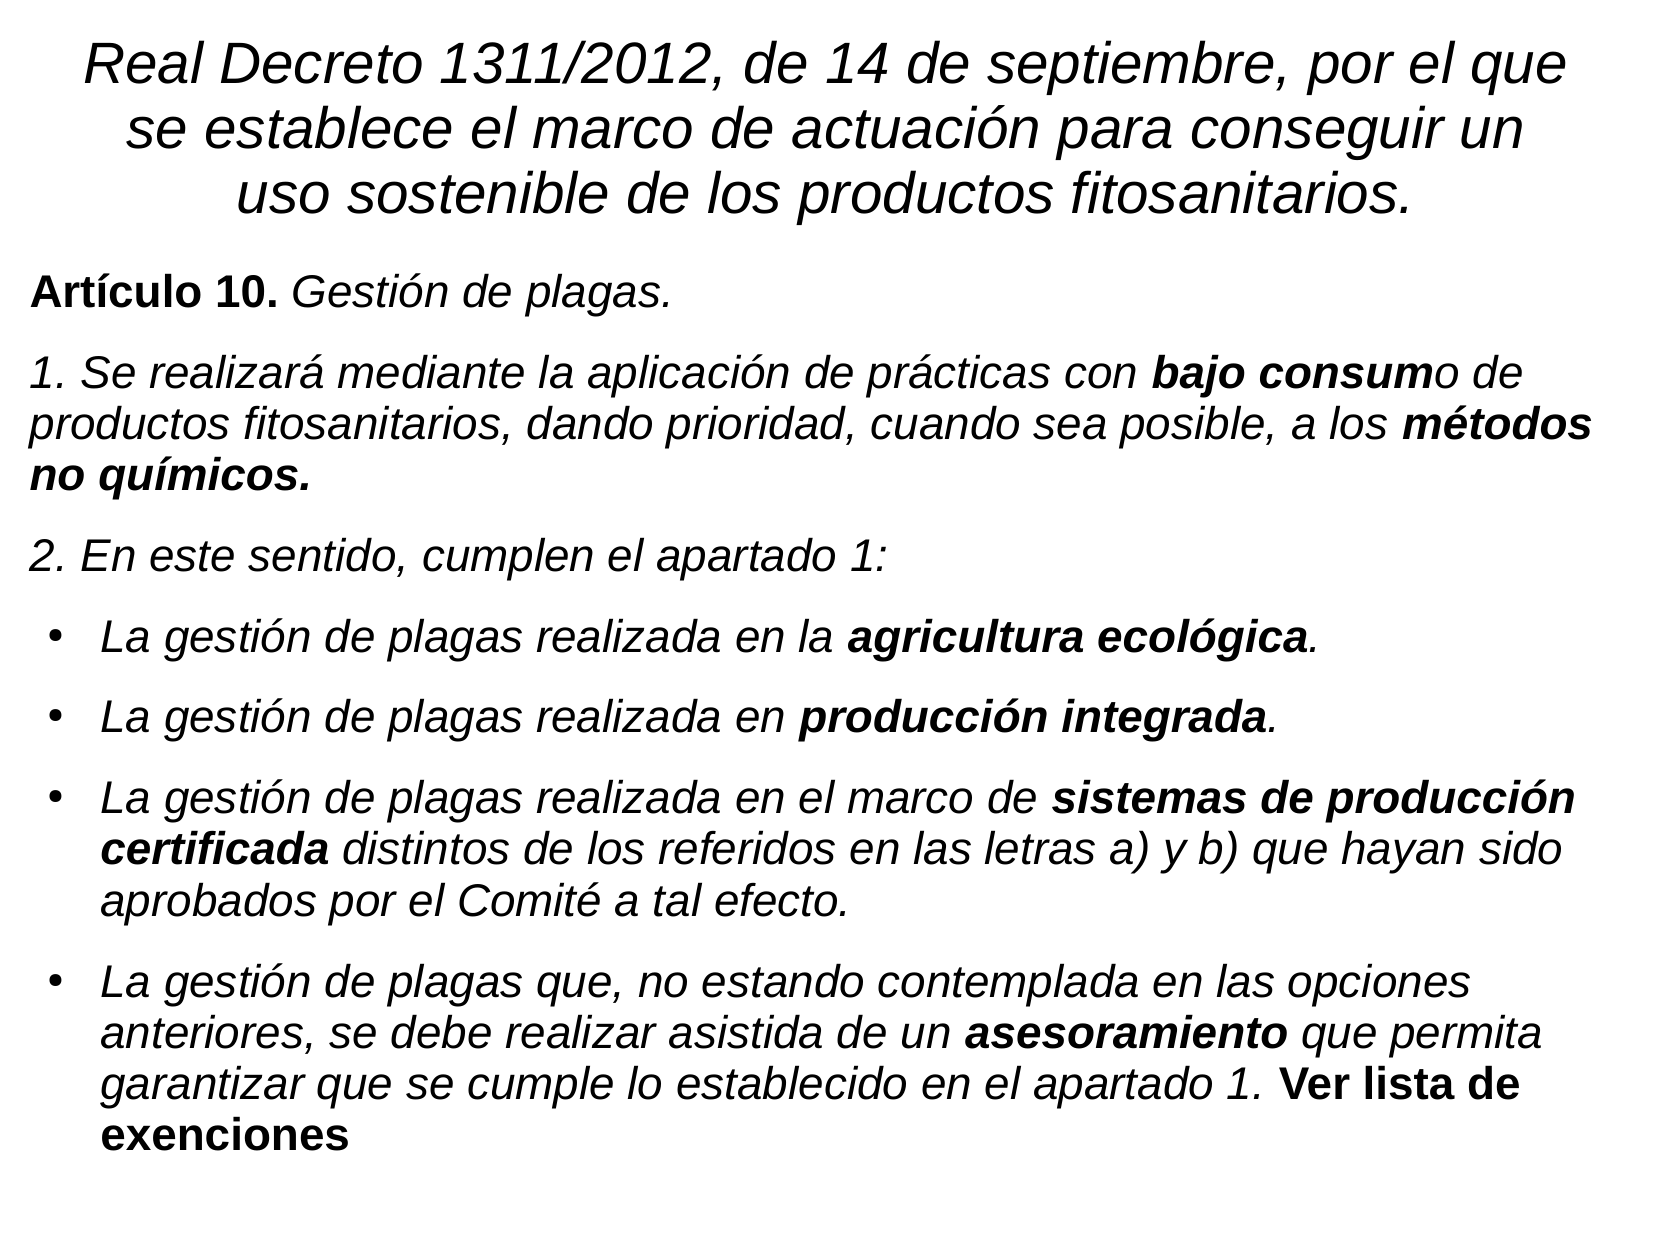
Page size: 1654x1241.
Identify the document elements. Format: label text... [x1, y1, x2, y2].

list Artículo 10. Gestión de plagas. 1. Se realizará mediante la aplicación de prácticas con bajo consumo de productos fitosanitarios, dando prioridad, cuando sea posible, a los métodos no químicos. 2. En este sentido, cumplen el apartado 1: La gestión de plagas realizada en la agricultura ecológica. La gestión de plagas realizada en producción integrada. La gestión de plagas realizada en el marco de sistemas de producción certificada distintos de los referidos en las letras a) y b) que hayan sido aprobados por el Comité a tal efecto. La gestión de plagas que, no estando contemplada en las opciones anteriores, se debe realizar asistida de un asesoramiento que permita garantizar que se cumple lo establecido en el apartado 1. Ver lista de exenciones [29, 265, 1625, 1241]
title Real Decreto 1311/2012, de 14 de septiembre, por el que se establece el marco de actuación para conseguir un uso sostenible de los productos fitosanitarios. [82, 30, 1571, 226]
